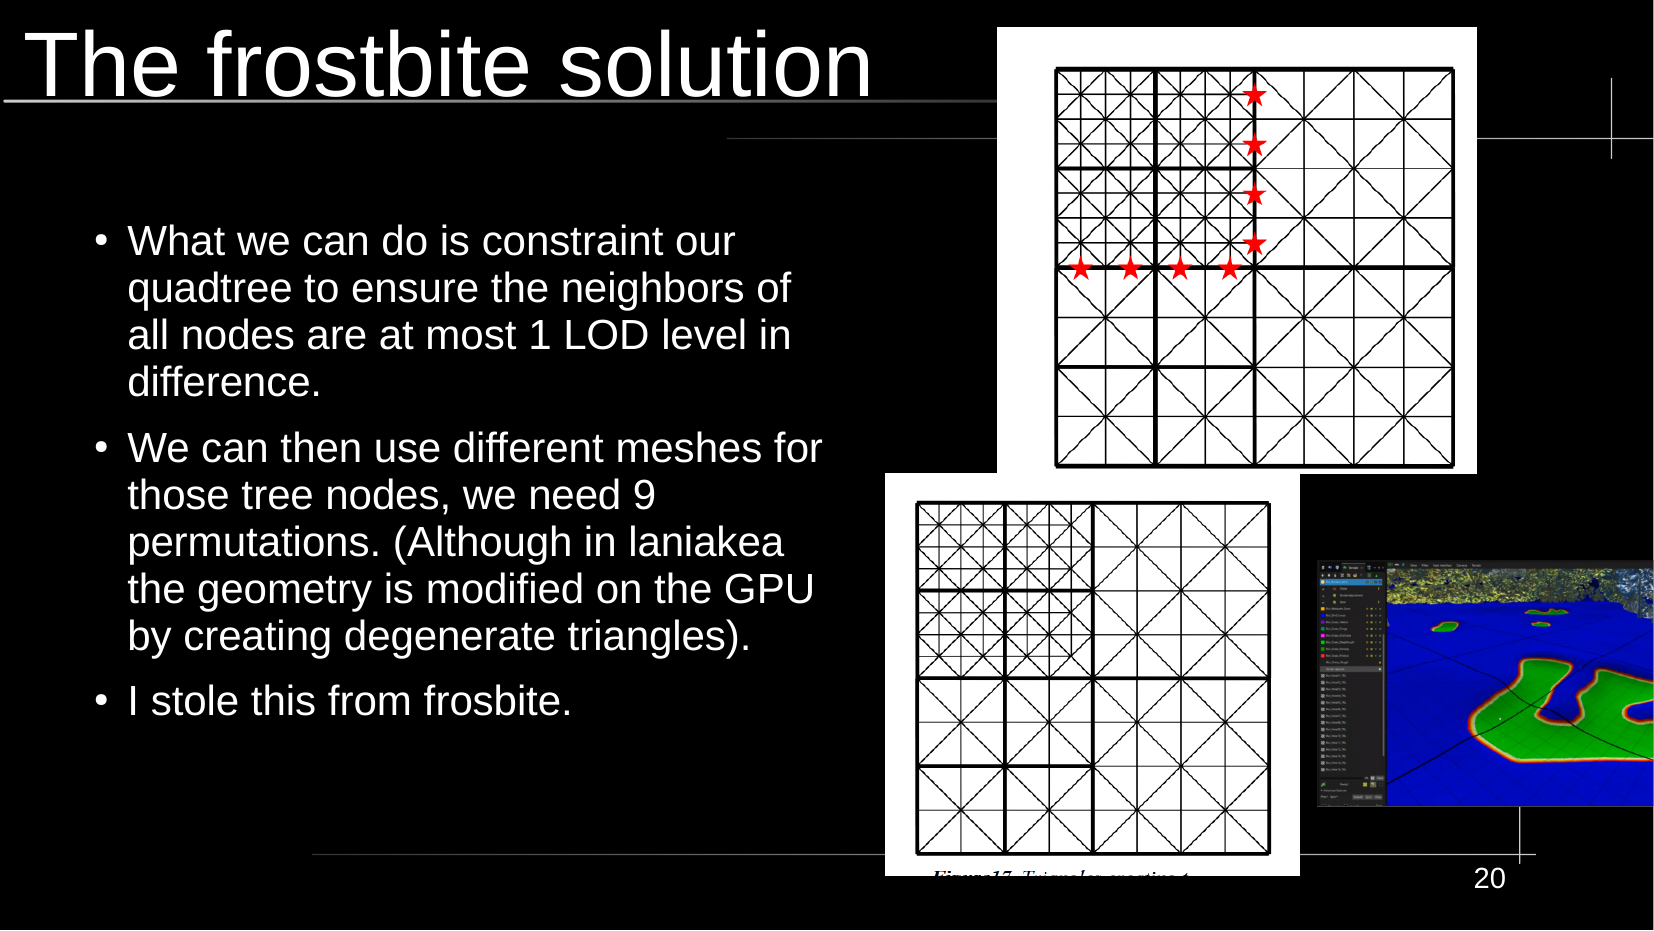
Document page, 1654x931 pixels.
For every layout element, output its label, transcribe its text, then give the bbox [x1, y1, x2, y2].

picture [1317, 560, 1654, 807]
title The frostbite solution [23, 11, 1589, 119]
picture [885, 27, 1477, 876]
list What we can do is constraint our quadtree to ensure the neighbors of all nodes are at most 1 LOD level in difference. We can then use different meshes for those tree nodes, we need 9 permutations. (Although in laniakea the geometry is modified on the GPU by creating degenerate triangles). I stole this from frosbite. [82, 217, 827, 758]
